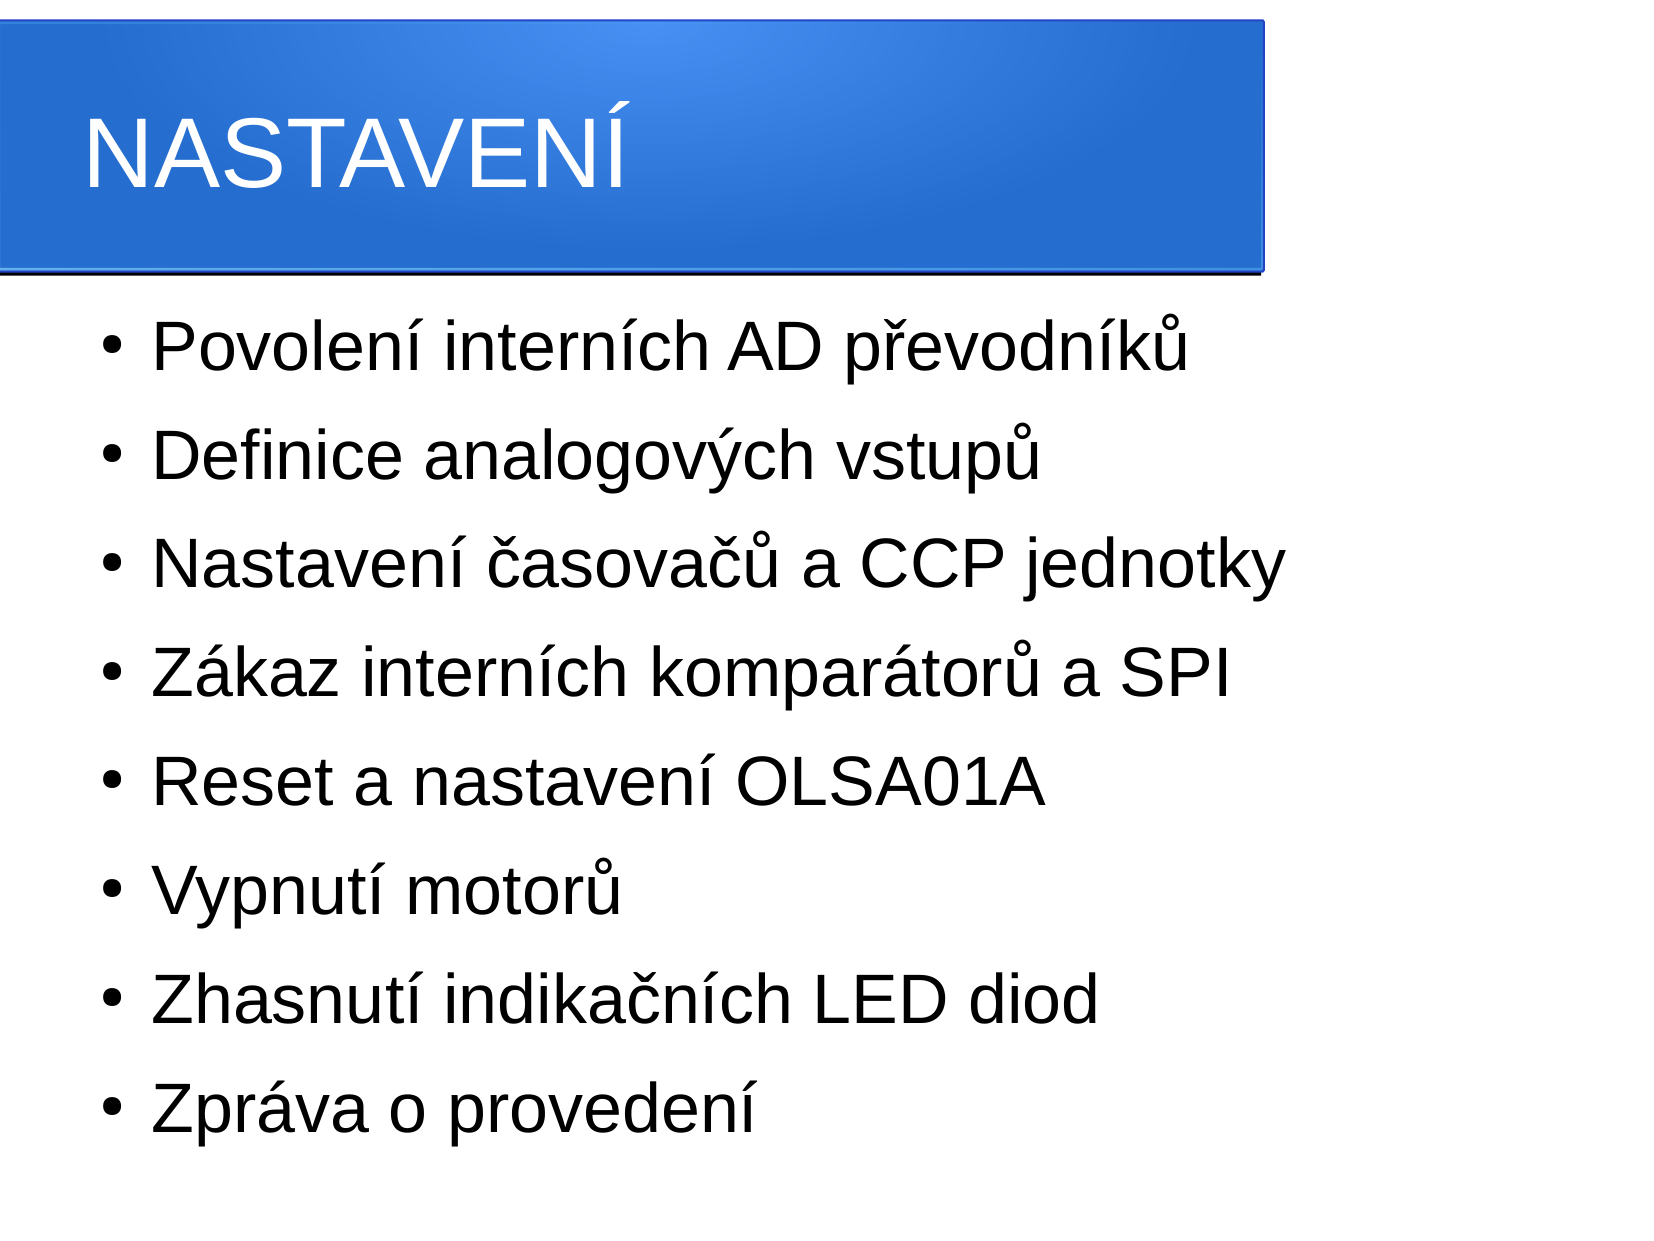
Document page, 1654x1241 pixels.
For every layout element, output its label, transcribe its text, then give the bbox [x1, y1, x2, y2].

list Povolení interních AD převodníků Definice analogových vstupů Nastavení časovačů a CCP jednotky Zákaz interních komparátorů a SPI Reset a nastavení OLSA01A Vypnutí motorů Zhasnutí indikačních LED diod Zpráva o provedení [82, 307, 1538, 1151]
title NASTAVENÍ [82, 49, 1250, 257]
